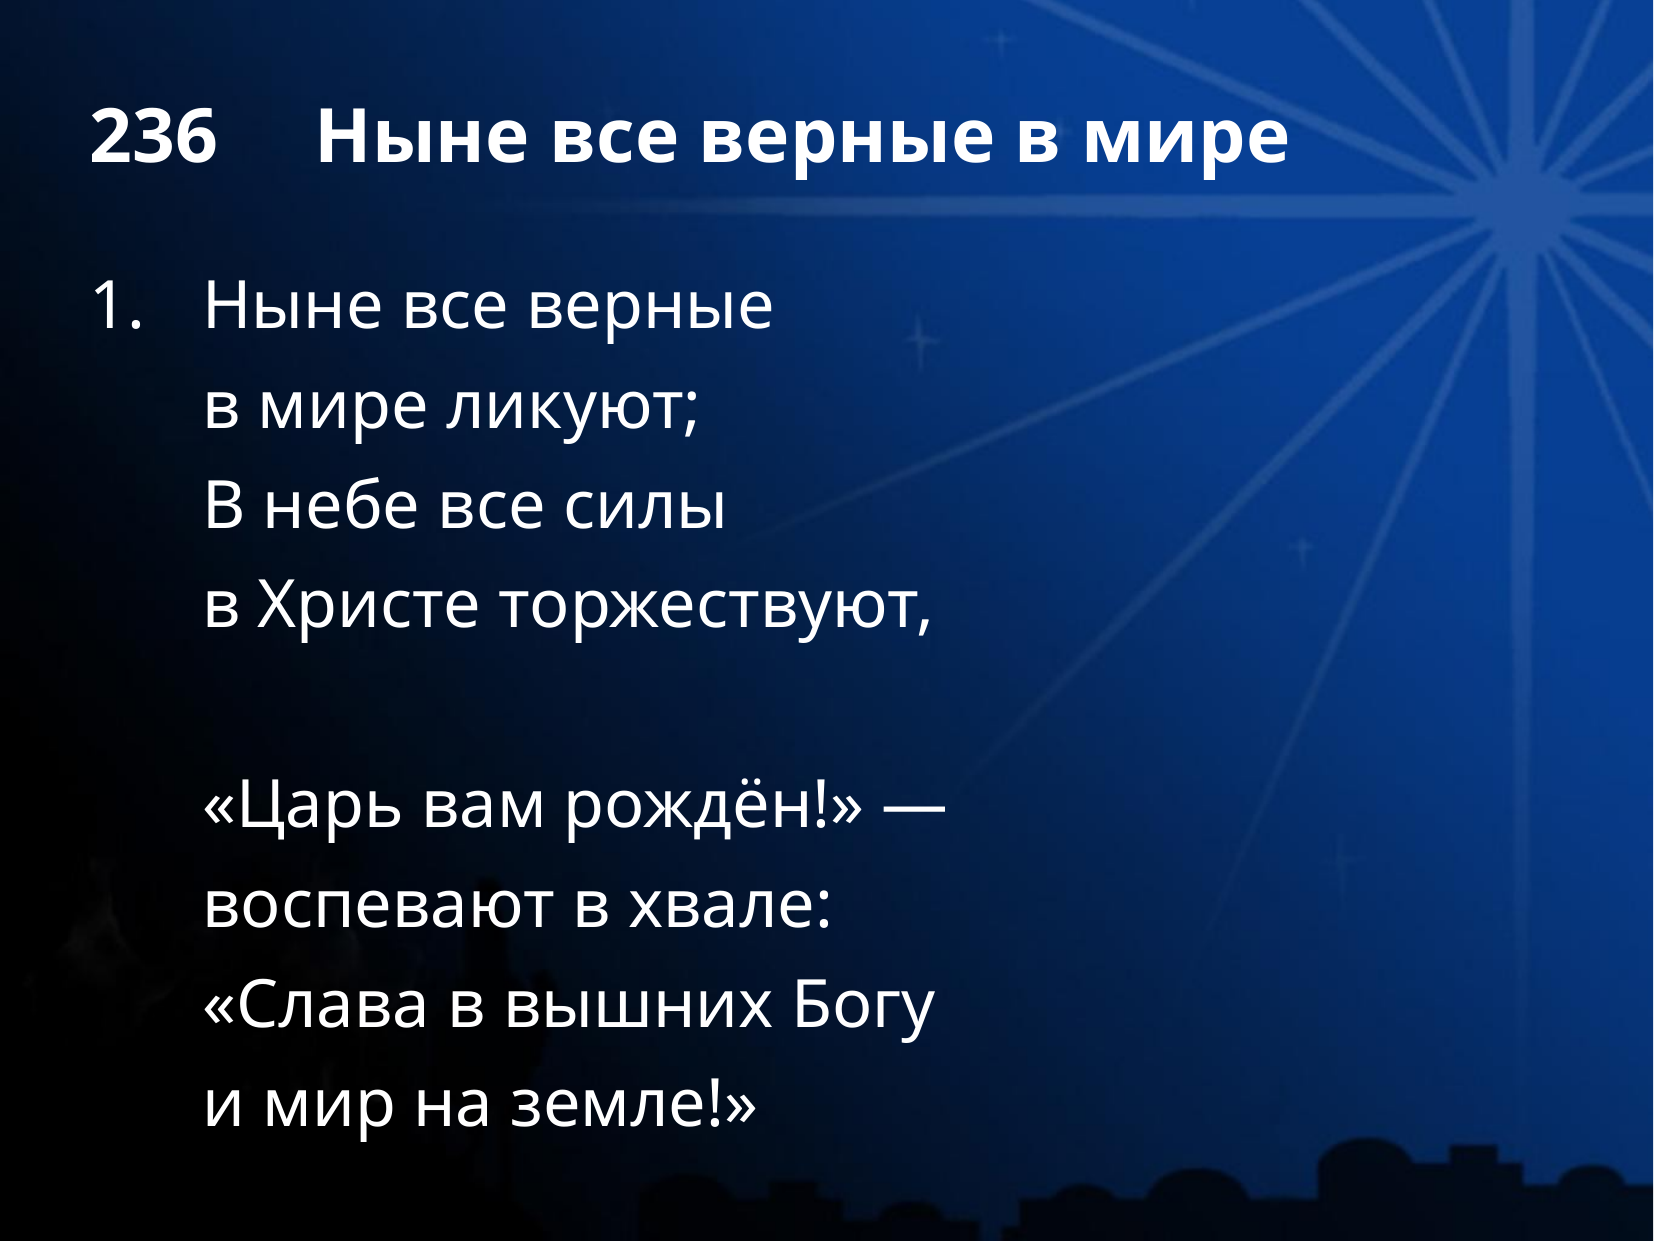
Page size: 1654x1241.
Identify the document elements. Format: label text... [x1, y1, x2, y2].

picture [0, 0, 1654, 1241]
text_box 236 Ныне все верные в мире [75, 75, 1576, 188]
text_box 1. Ныне все верные в мире ликуют; В небе все силы в Христе торжествуют, «Царь вам рождён!» — воспевают в хвале: «Слава в вышних Богу и мир на земле!» [75, 188, 1576, 1163]
